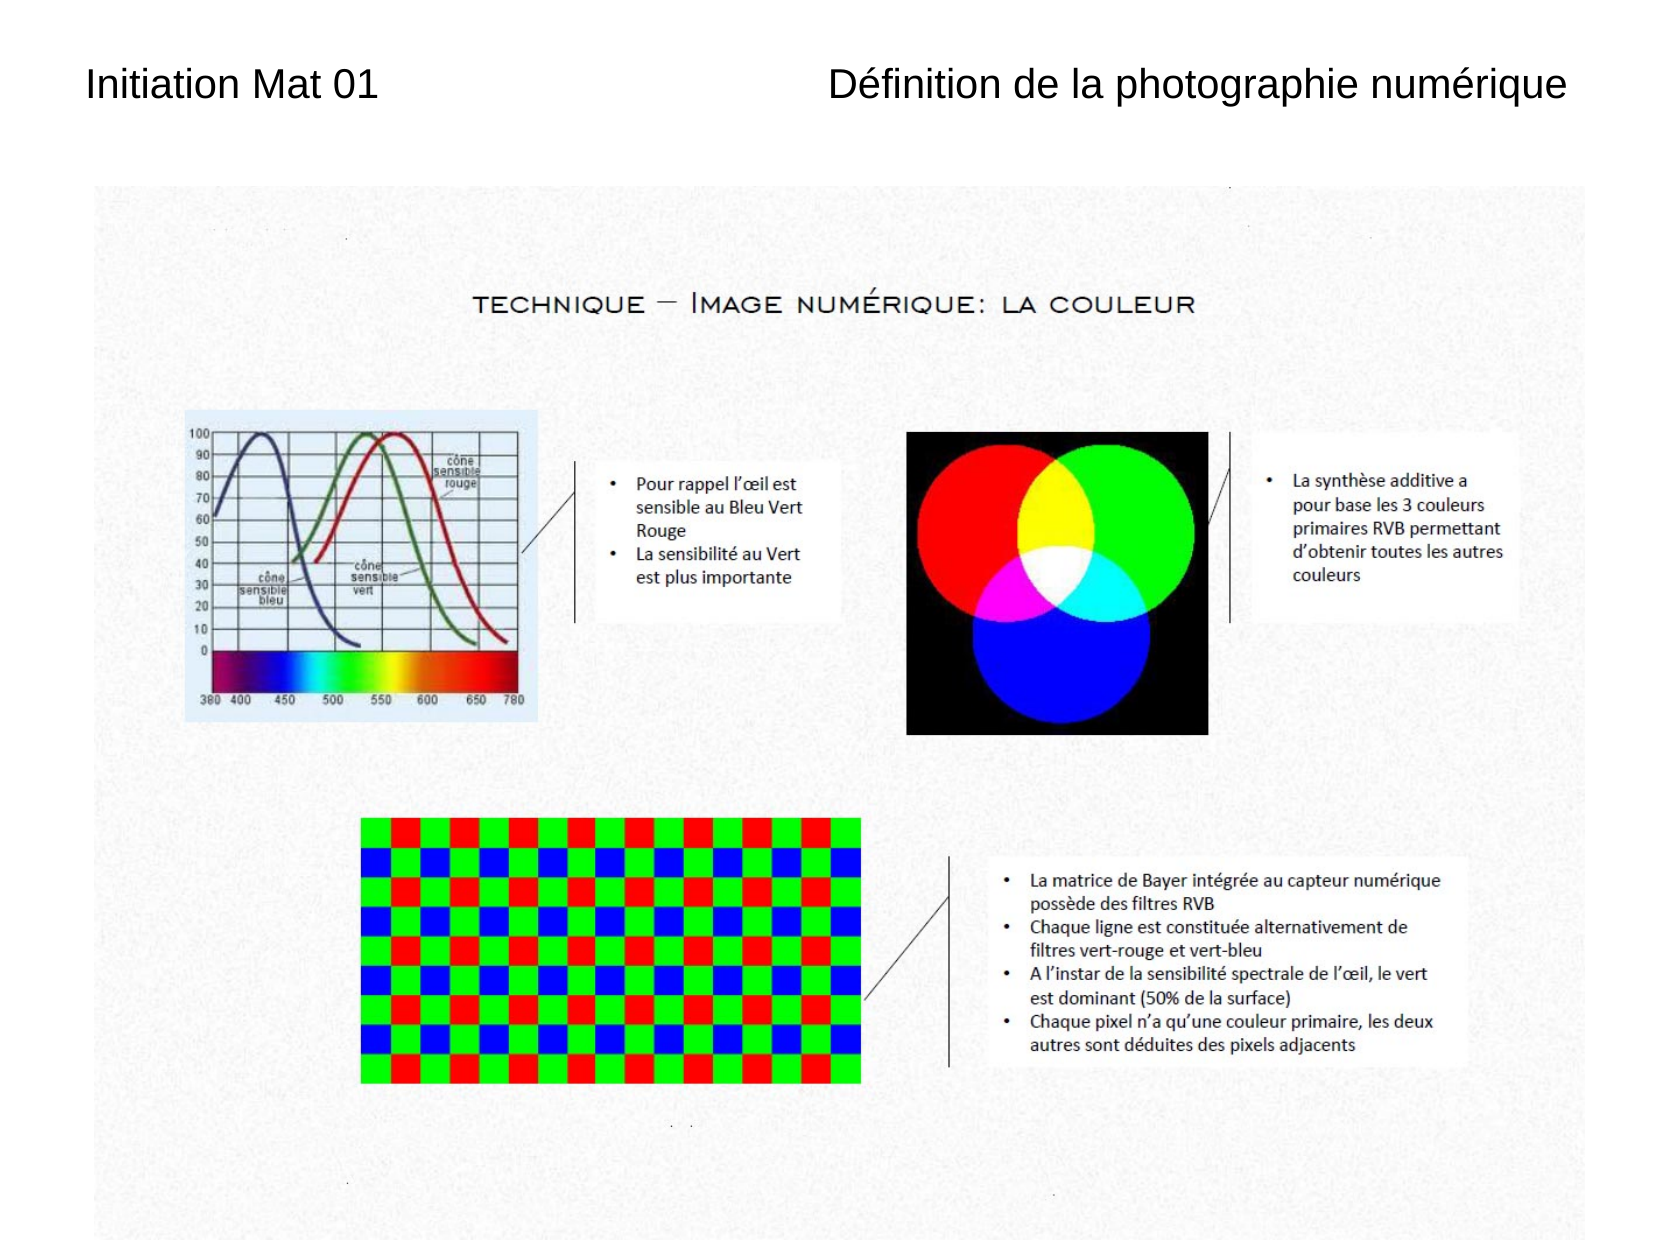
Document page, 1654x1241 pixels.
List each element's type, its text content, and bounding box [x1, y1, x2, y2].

picture [94, 186, 1585, 1240]
title Initiation Mat 01 Définition de la photographie numérique [82, 49, 1571, 119]
